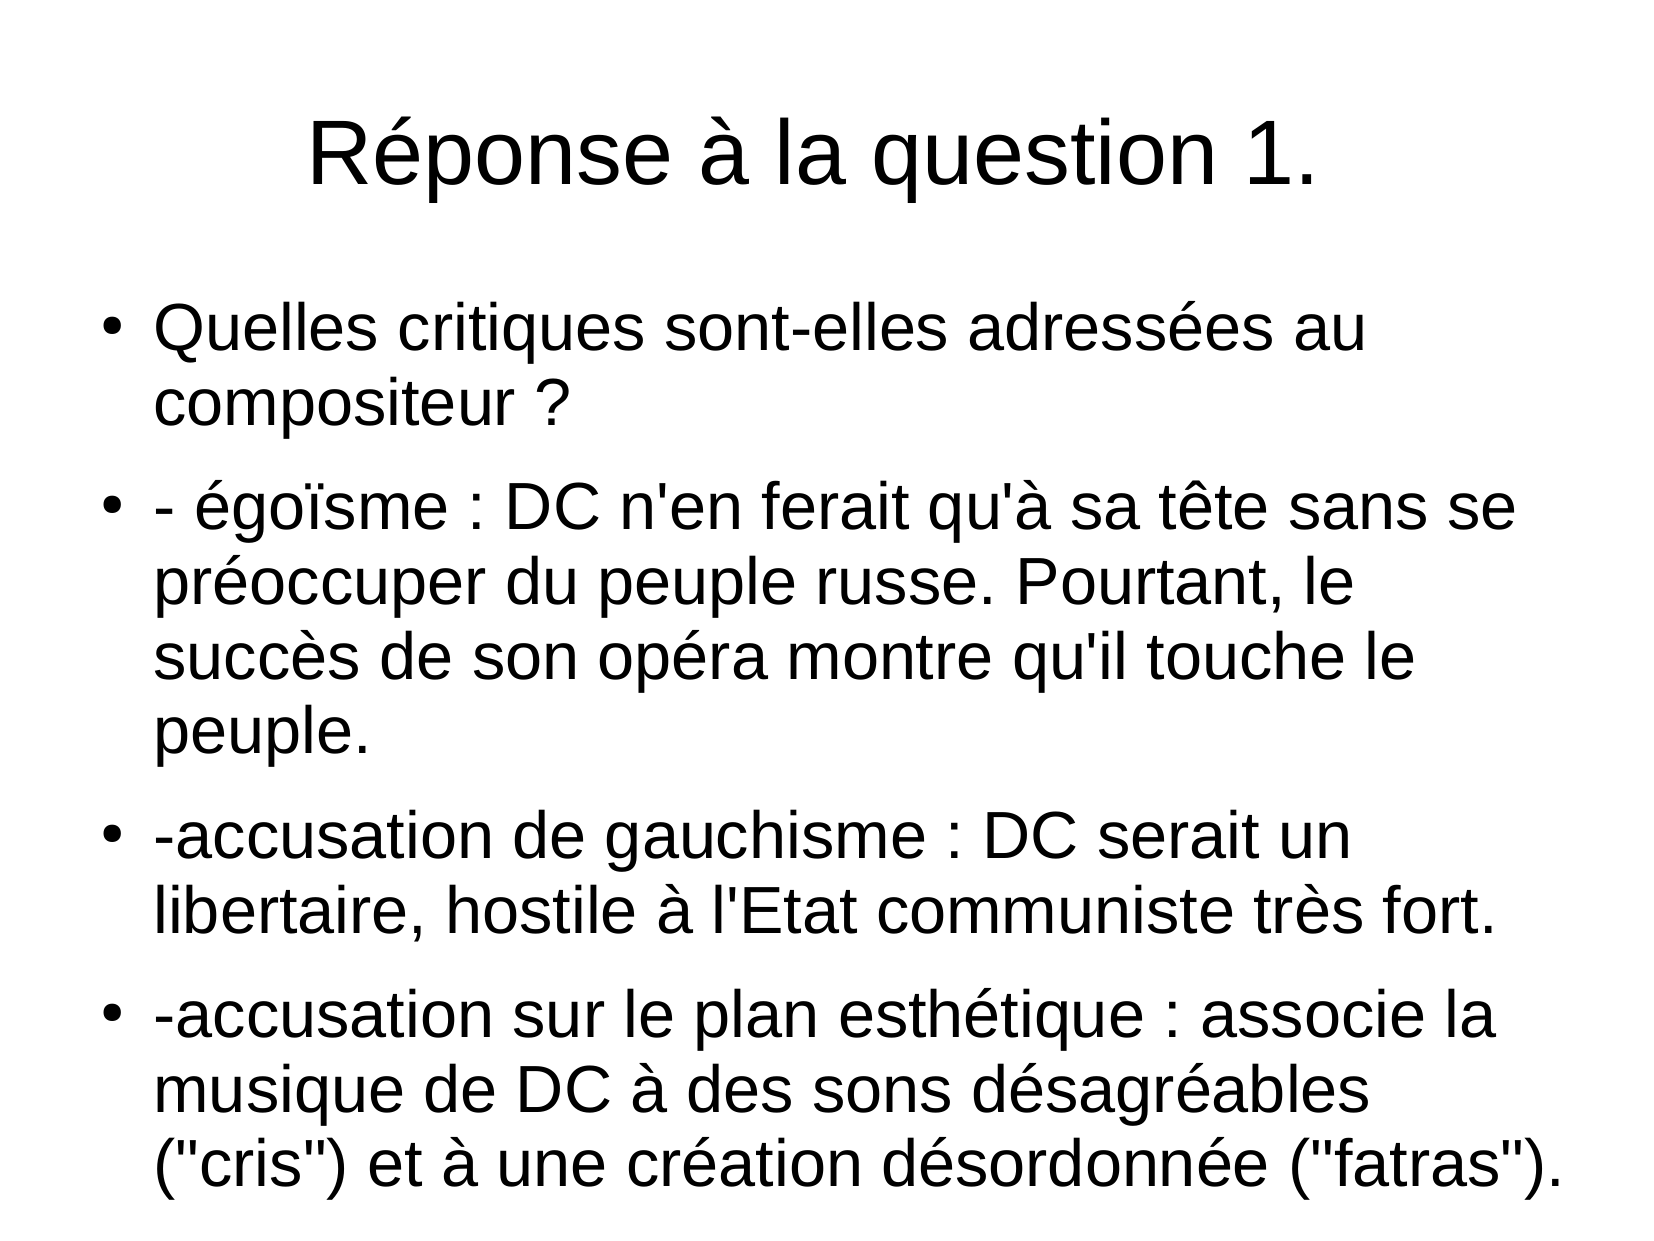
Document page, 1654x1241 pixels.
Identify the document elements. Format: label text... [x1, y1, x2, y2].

title Réponse à la question 1. [82, 49, 1571, 257]
list Quelles critiques sont-elles adressées au compositeur ? - égoïsme : DC n'en ferait qu'à sa tête sans se préoccuper du peuple russe. Pourtant, le succès de son opéra montre qu'il touche le peuple. -accusation de gauchisme : DC serait un libertaire, hostile à l'Etat communiste très fort. -accusation sur le plan esthétique : associe la musique de DC à des sons désagréables ("cris") et à une création désordonnée ("fatras"). [82, 290, 1571, 1241]
